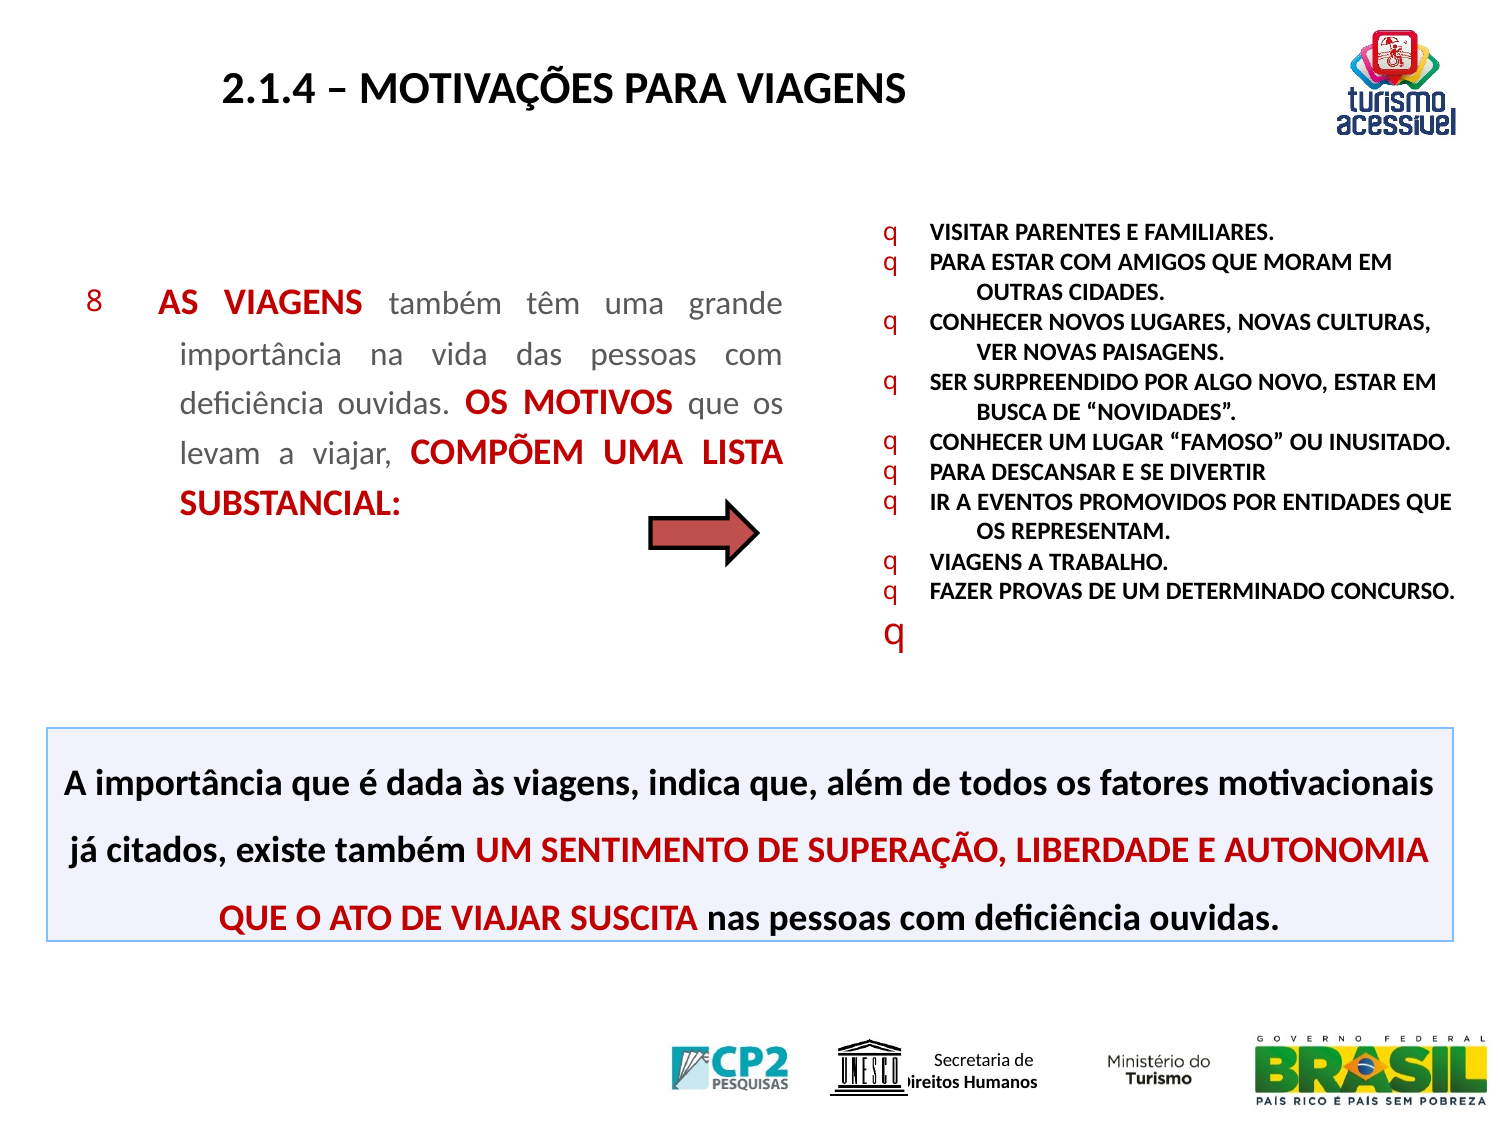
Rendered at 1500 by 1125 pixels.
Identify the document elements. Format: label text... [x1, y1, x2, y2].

text_box [0, 1017, 1500, 1125]
text_box A importância que é dada às viagens, indica que, além de todos os fatores motivacionais já citados, existe também um sentimento de superação, liberdade e autonomia que o ato de viajar suscita nas pessoas com deficiência ouvidas. [47, 728, 1453, 941]
text_box [650, 503, 758, 563]
picture [667, 1041, 792, 1095]
text_box As viagens também têm uma grande importância na vida das pessoas com deficiência ouvidas. Os motivos que os levam a viajar, compõem uma lista substancial: [71, 265, 821, 530]
text_box Visitar parentes e familiares. Para estar com amigos que moram em outras cidades. Conhecer novos lugares, novas culturas, ver novas paisagens. Ser surpreendido por algo novo, estar em busca de “novidades”. Conhecer um lugar “famoso” ou inusitado. Para descansar e se divertir Ir a eventos promovidos por entidades que os representam. Viagens a trabalho. Fazer provas de um determinado concurso. [867, 208, 1483, 638]
picture [1089, 1017, 1500, 1124]
picture [830, 1039, 908, 1096]
text_box 2.1.4 – Motivações para Viagens [207, 51, 1270, 176]
text_box Secretaria de Direitos Humanos [879, 1039, 1099, 1101]
